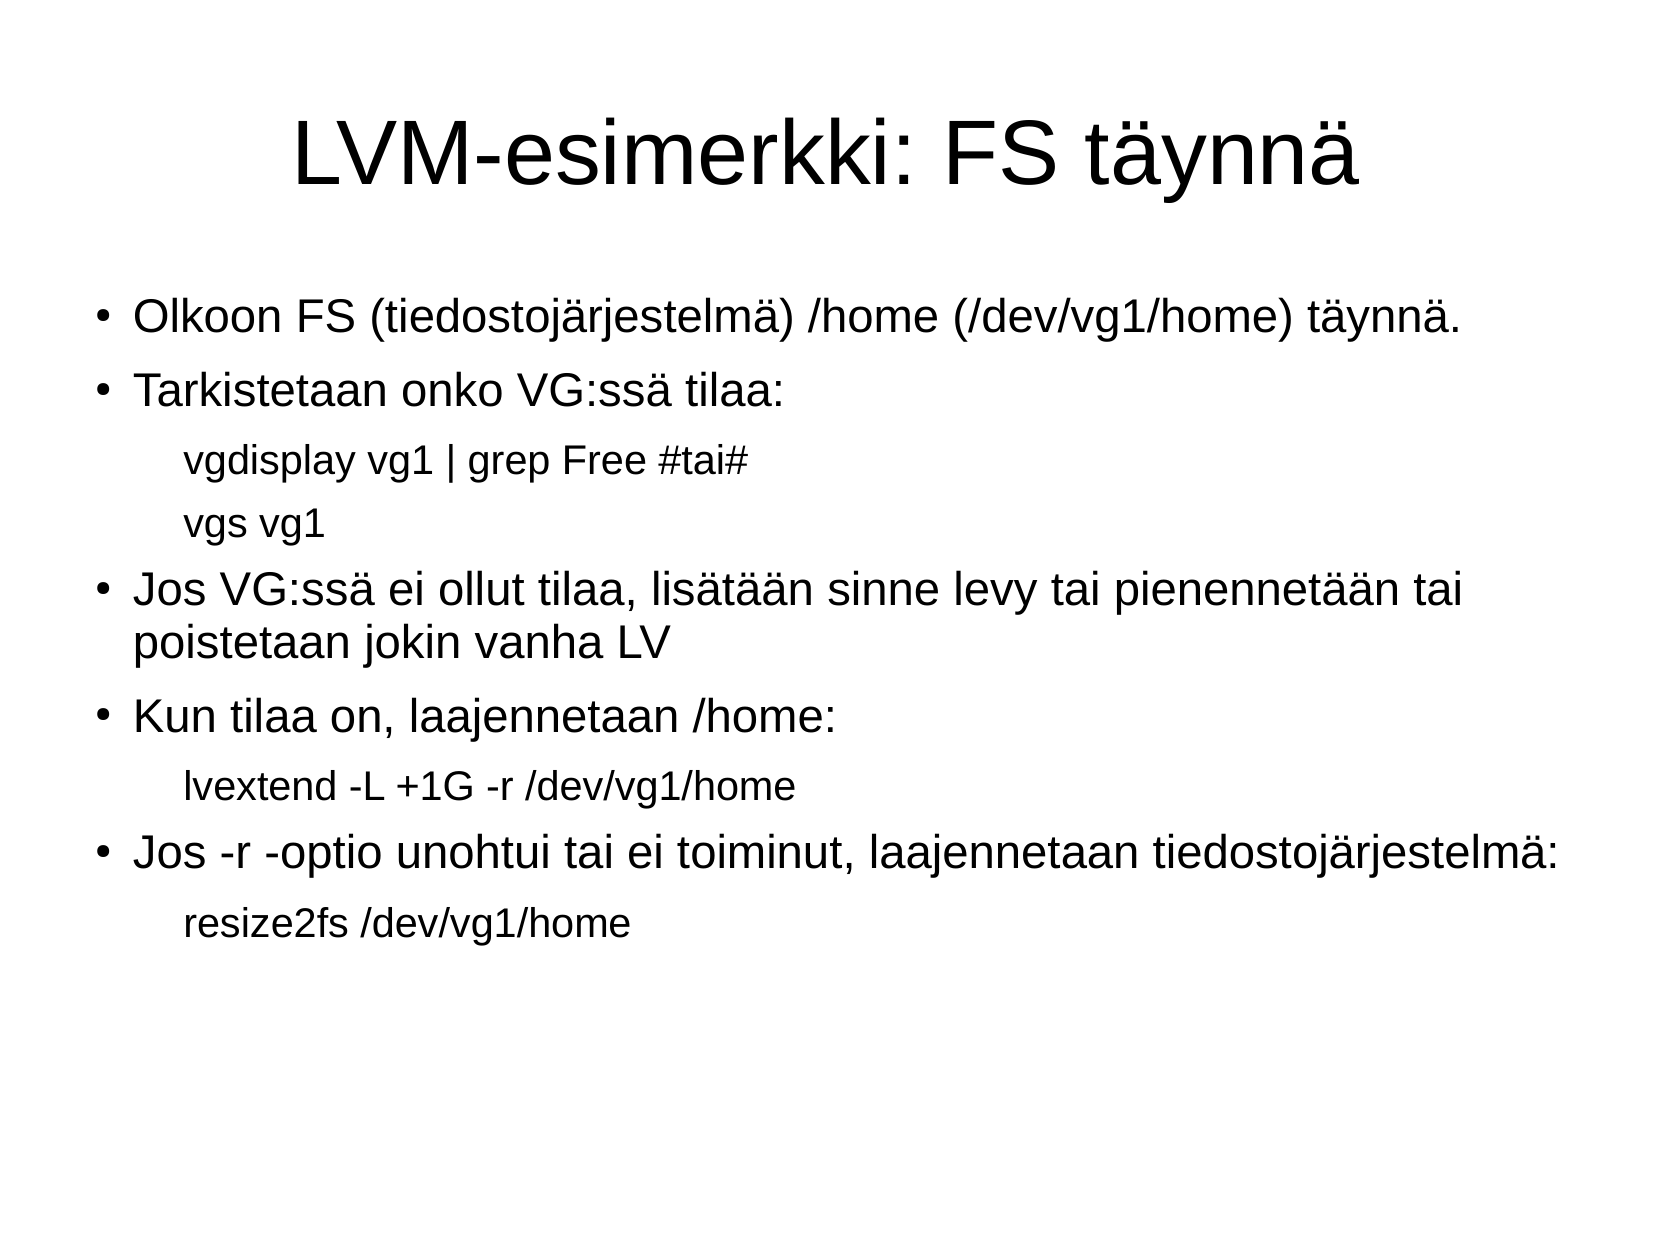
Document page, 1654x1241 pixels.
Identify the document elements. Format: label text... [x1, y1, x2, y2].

list Olkoon FS (tiedostojärjestelmä) /home (/dev/vg1/home) täynnä. Tarkistetaan onko VG:ssä tilaa: vgdisplay vg1 | grep Free #tai# vgs vg1 Jos VG:ssä ei ollut tilaa, lisätään sinne levy tai pienennetään tai poistetaan jokin vanha LV Kun tilaa on, laajennetaan /home: lvextend -L +1G -r /dev/vg1/home Jos -r -optio unohtui tai ei toiminut, laajennetaan tiedostojärjestelmä: resize2fs /dev/vg1/home [82, 290, 1571, 1010]
title LVM-esimerkki: FS täynnä [82, 49, 1571, 257]
